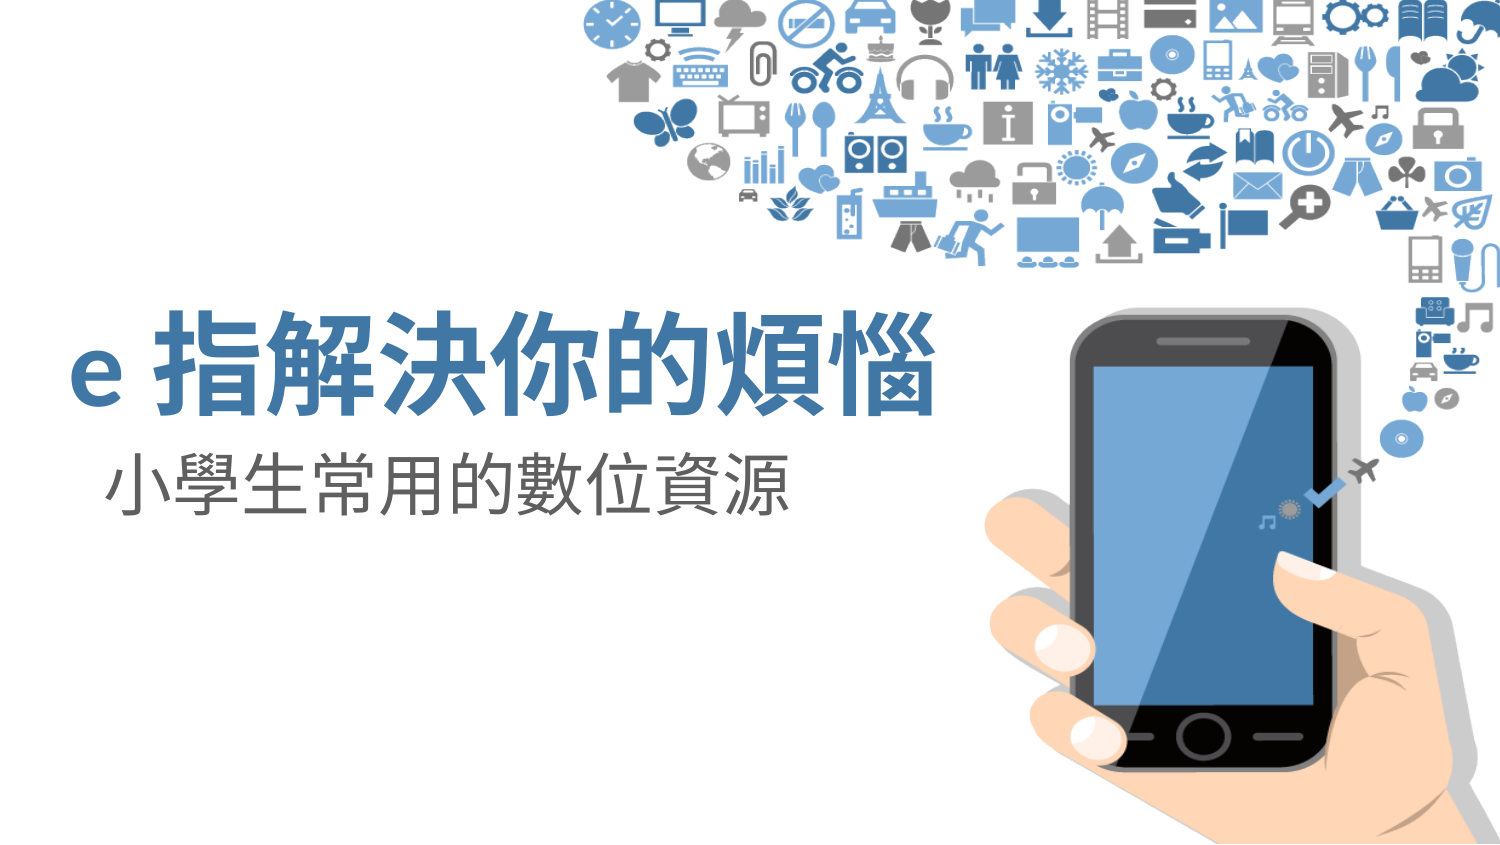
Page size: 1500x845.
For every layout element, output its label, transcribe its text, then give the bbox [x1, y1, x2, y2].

picture [561, 0, 1500, 844]
text_box 小學生常用的數位資源 [88, 433, 814, 533]
text_box e指解決你的煩惱 [53, 286, 981, 438]
